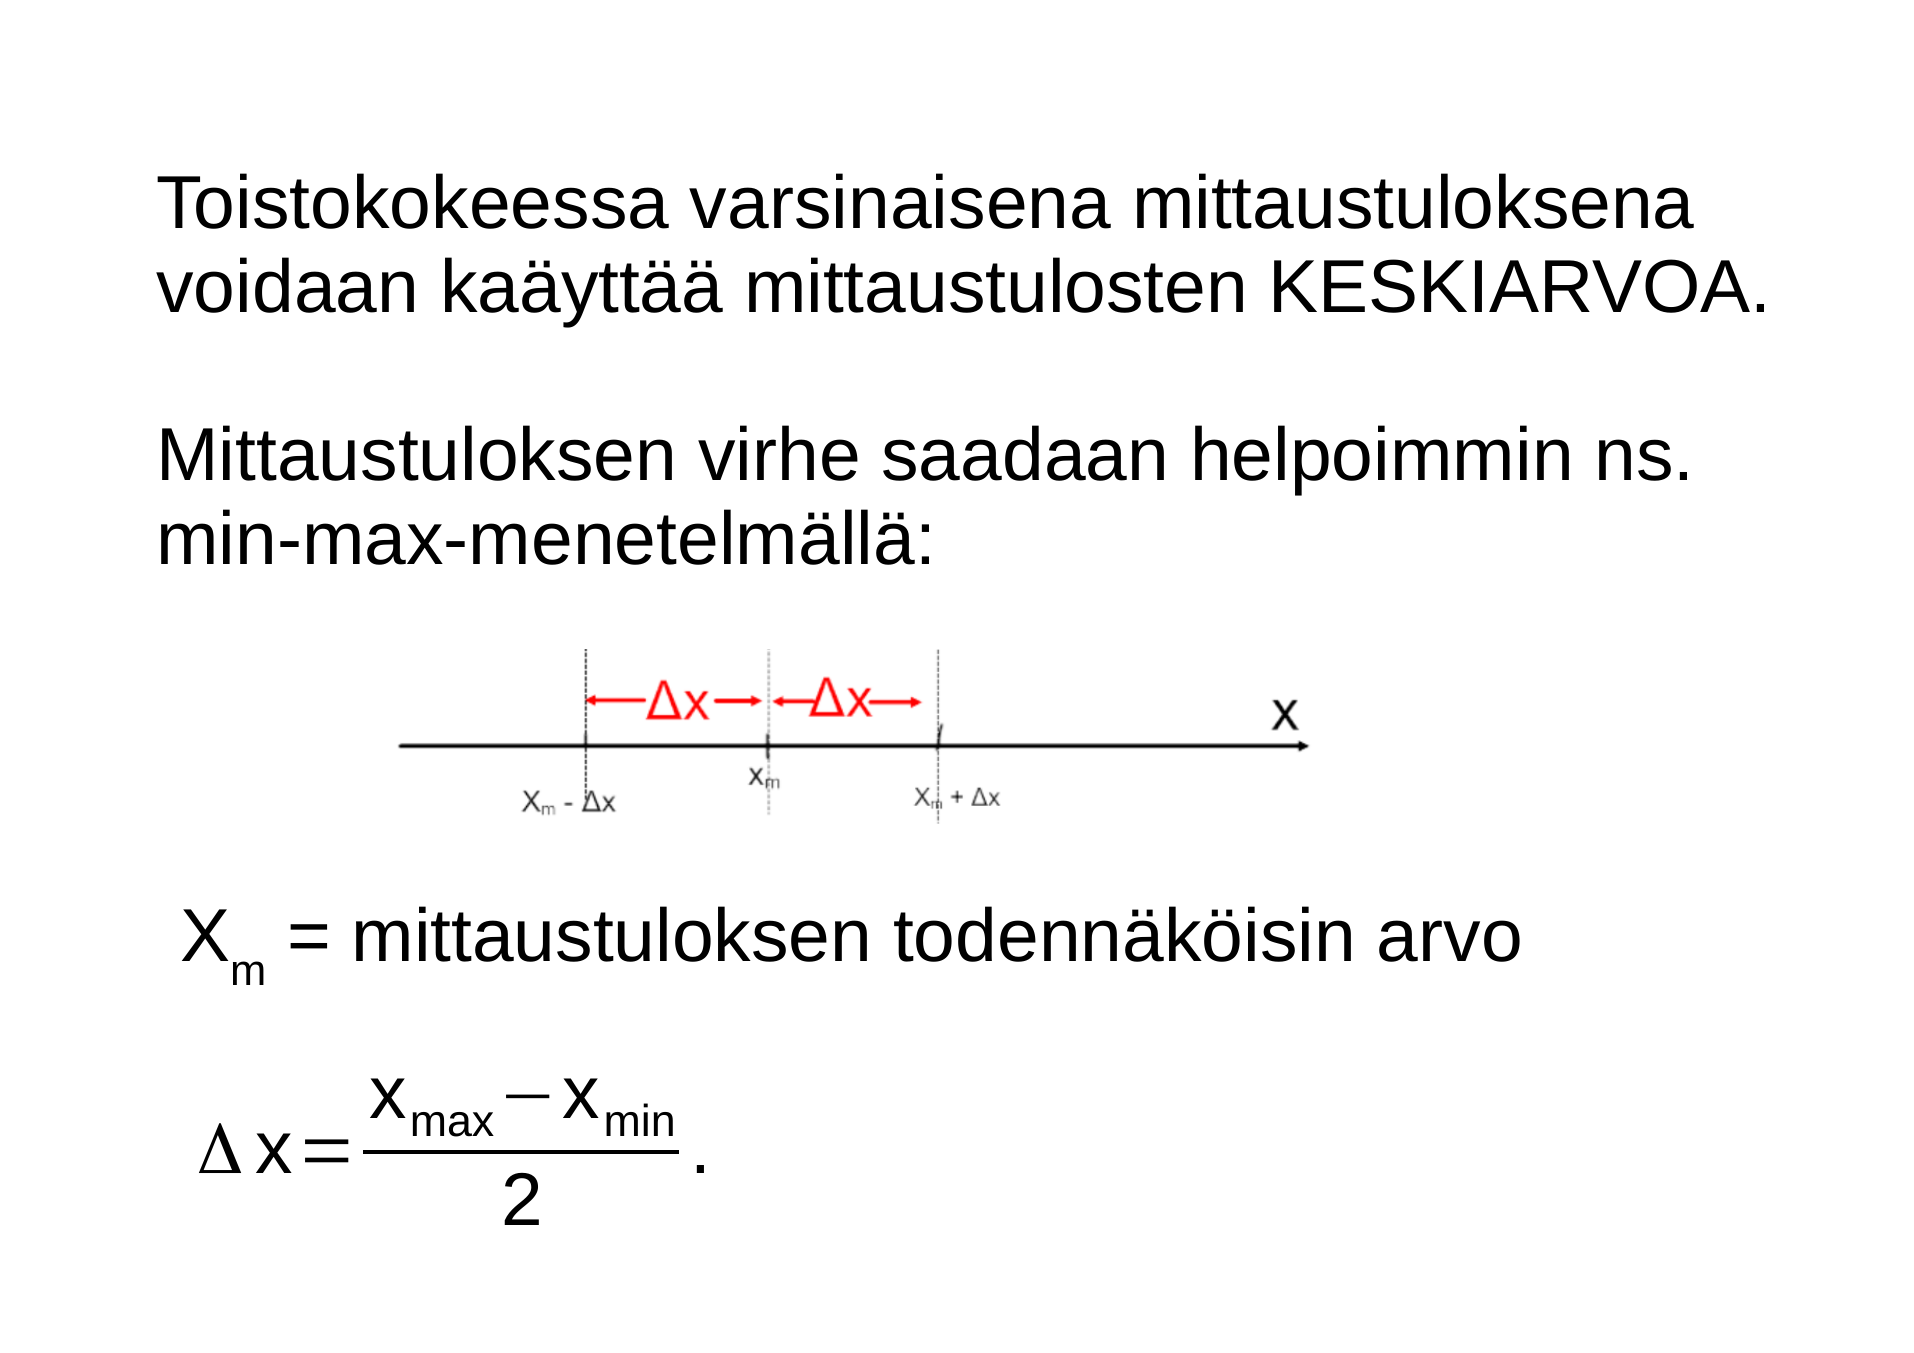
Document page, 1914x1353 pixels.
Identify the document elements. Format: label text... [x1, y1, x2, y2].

picture [330, 649, 1328, 851]
text_box Toistokokeessa varsinaisena mittaustuloksena voidaan kaäyttää mittaustulosten KESKIARVOA. Mittaustuloksen virhe saadaan helpoimmin ns. min-max-menetelmällä: [141, 153, 1855, 589]
text_box Xm = mittaustuloksen todennäköisin arvo [165, 885, 1539, 1003]
chart [188, 1051, 717, 1242]
